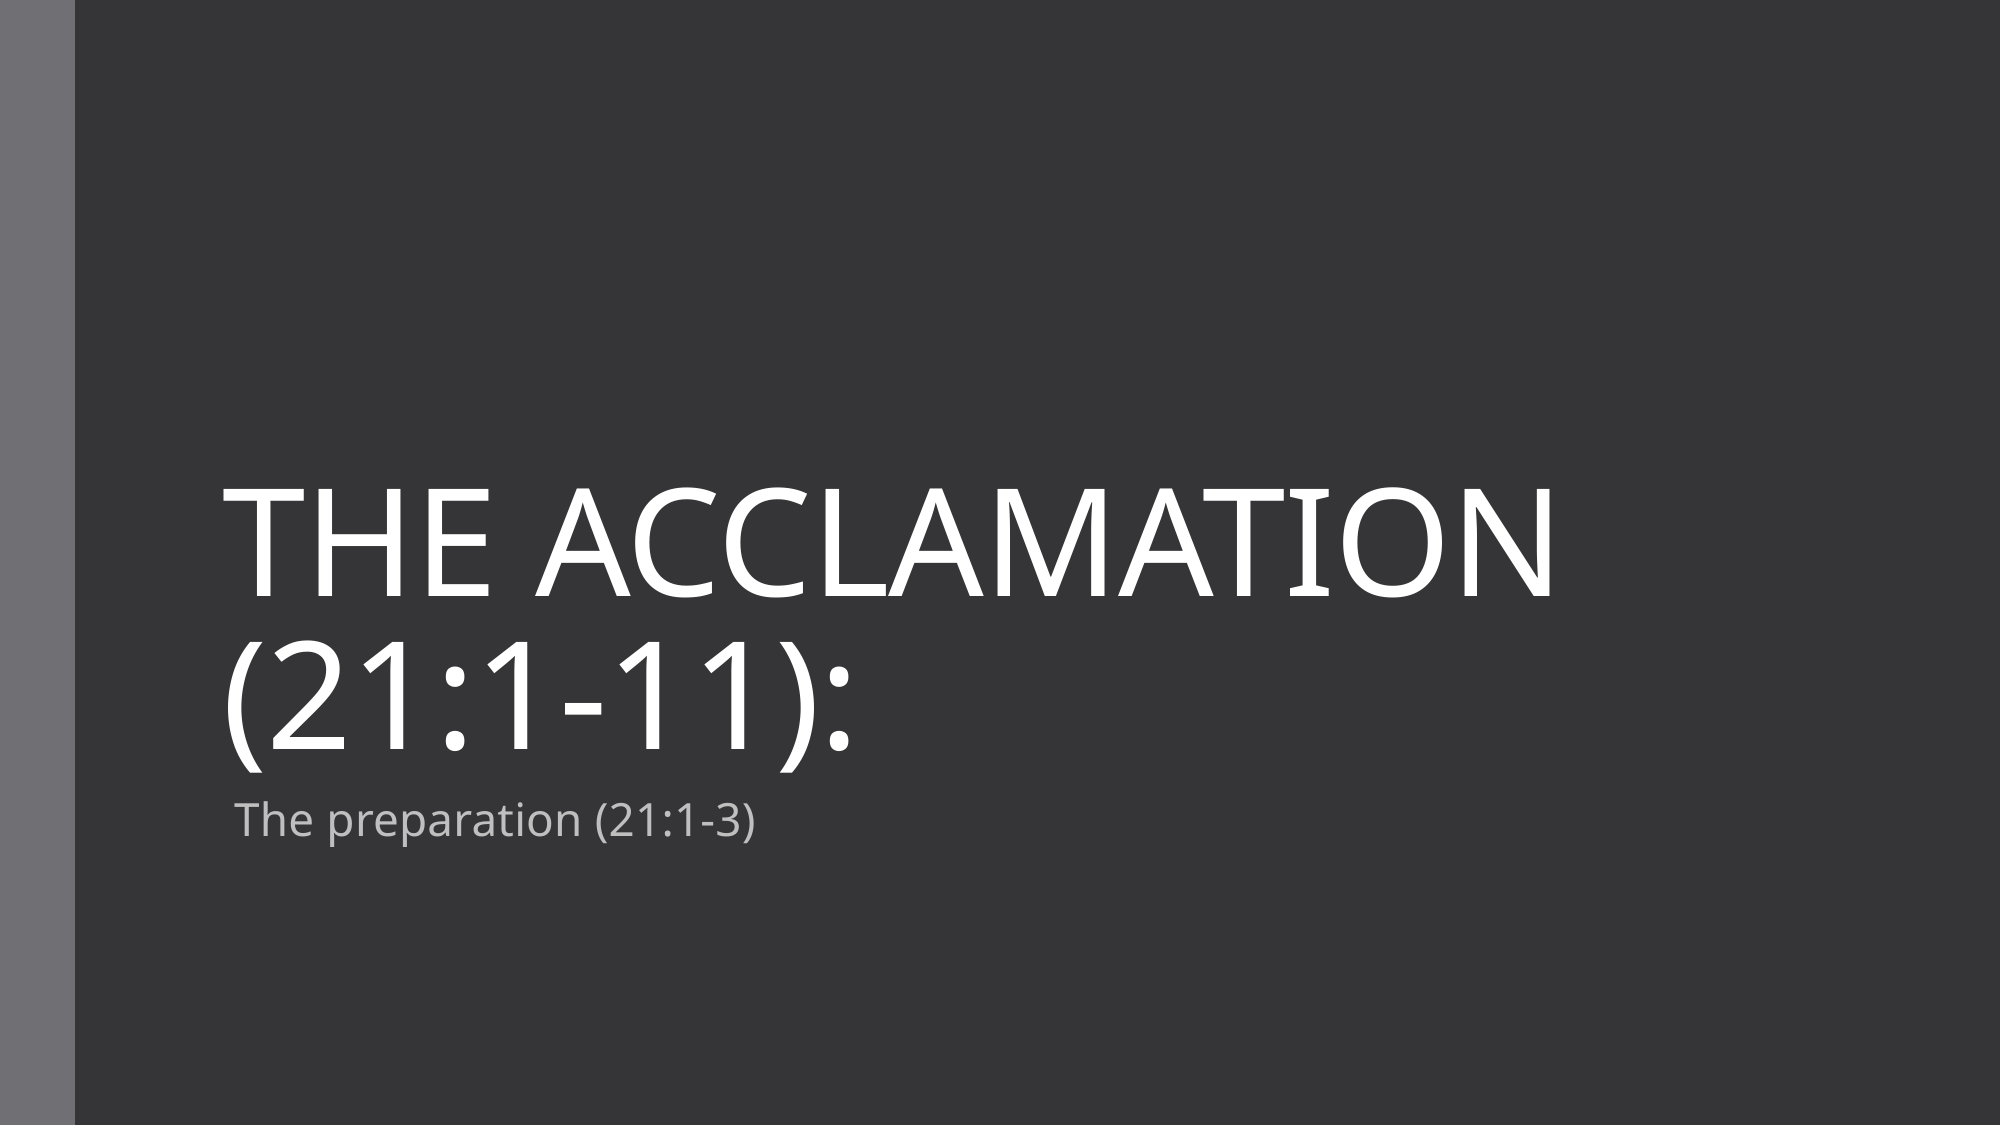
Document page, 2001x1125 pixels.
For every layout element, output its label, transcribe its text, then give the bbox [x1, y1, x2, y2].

title THE ACCLAMATION (21:1-11): [206, 124, 1752, 787]
subtitle The preparation (21:1-3) [206, 787, 1752, 1066]
